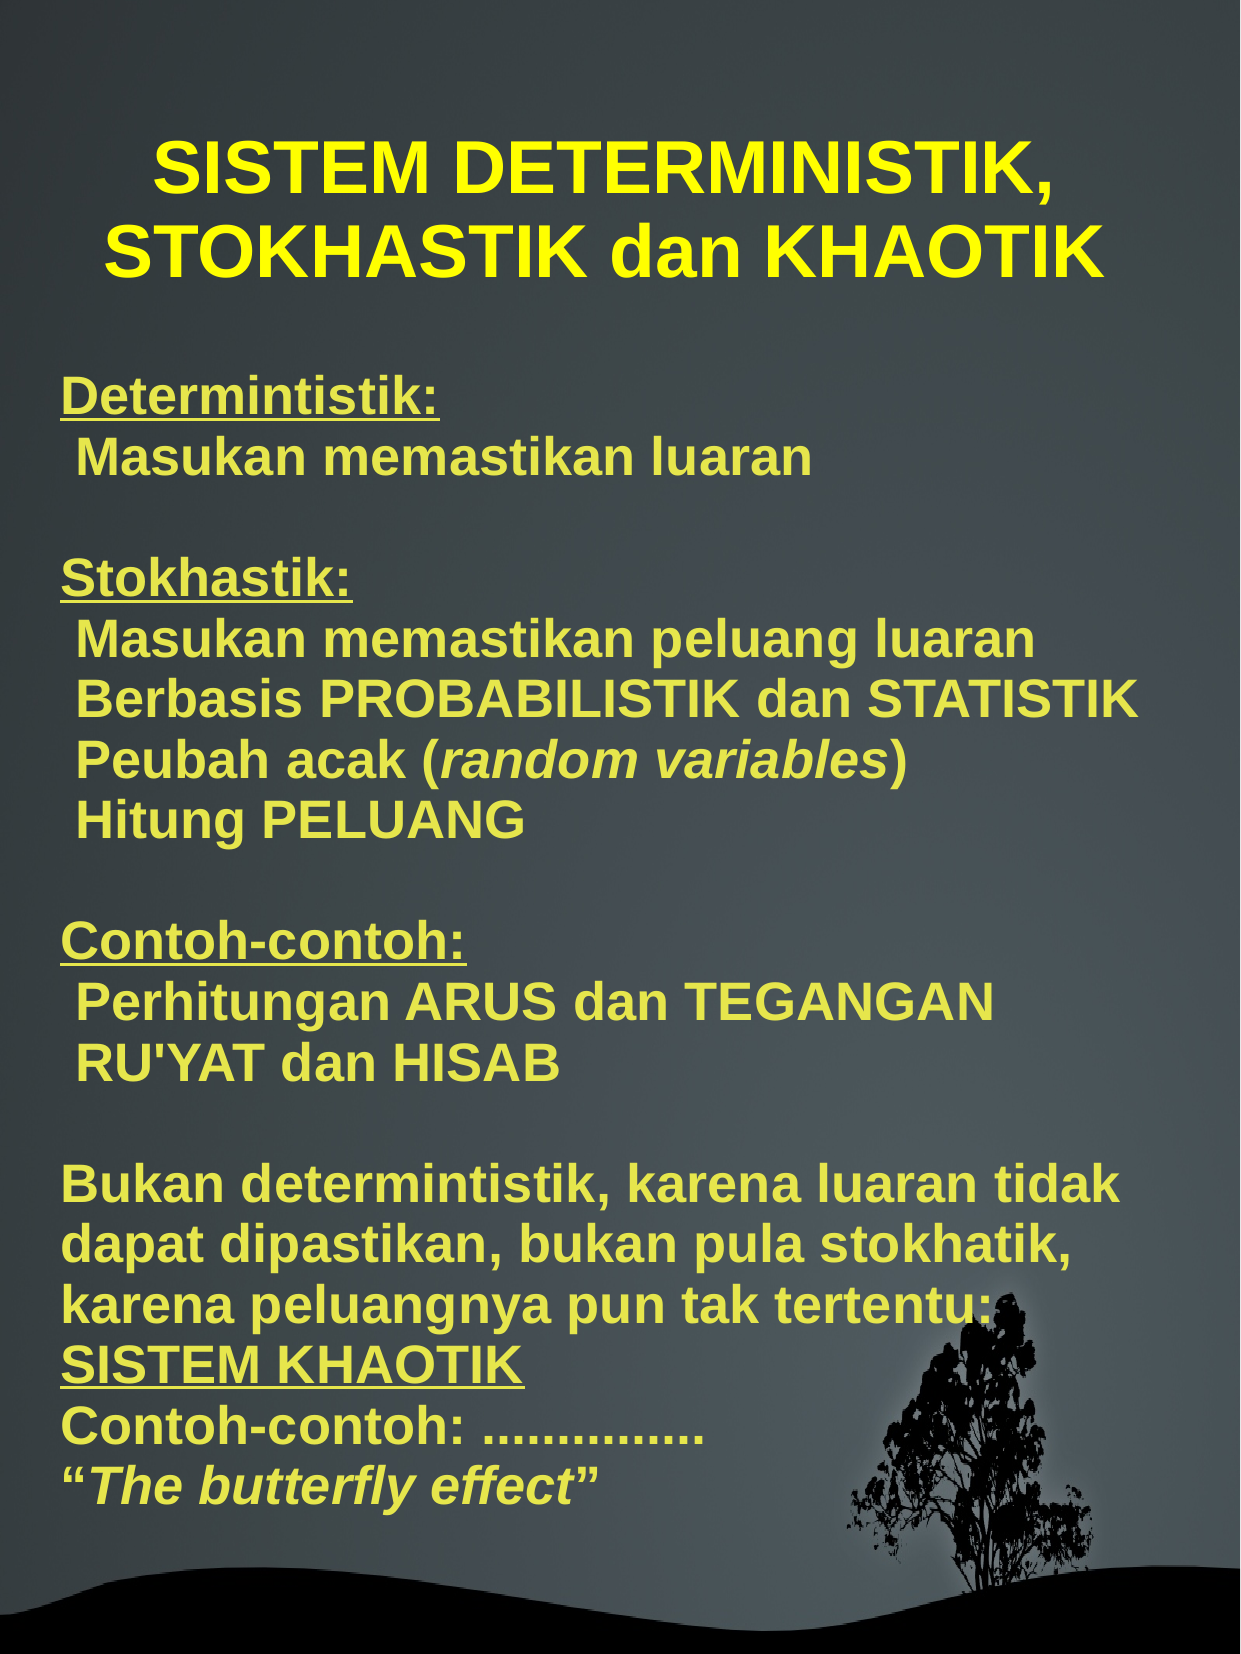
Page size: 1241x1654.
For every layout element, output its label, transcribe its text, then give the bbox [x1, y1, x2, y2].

text_box SISTEM DETERMINISTIK, STOKHASTIK dan KHAOTIK [88, 118, 1211, 301]
text_box Determintistik: Masukan memastikan luaran Stokhastik: Masukan memastikan peluang luaran Berbasis PROBABILISTIK dan STATISTIK Peubah acak (random variables) Hitung PELUANG Contoh-contoh: Perhitungan ARUS dan TEGANGAN RU'YAT dan HISAB Bukan determintistik, karena luaran tidak dapat dipastikan, bukan pula stokhatik, karena peluangnya pun tak tertentu: SISTEM KHAOTIK Contoh-contoh: ............... “The butterfly effect” [45, 358, 1157, 1529]
picture [0, 0, 1241, 1654]
